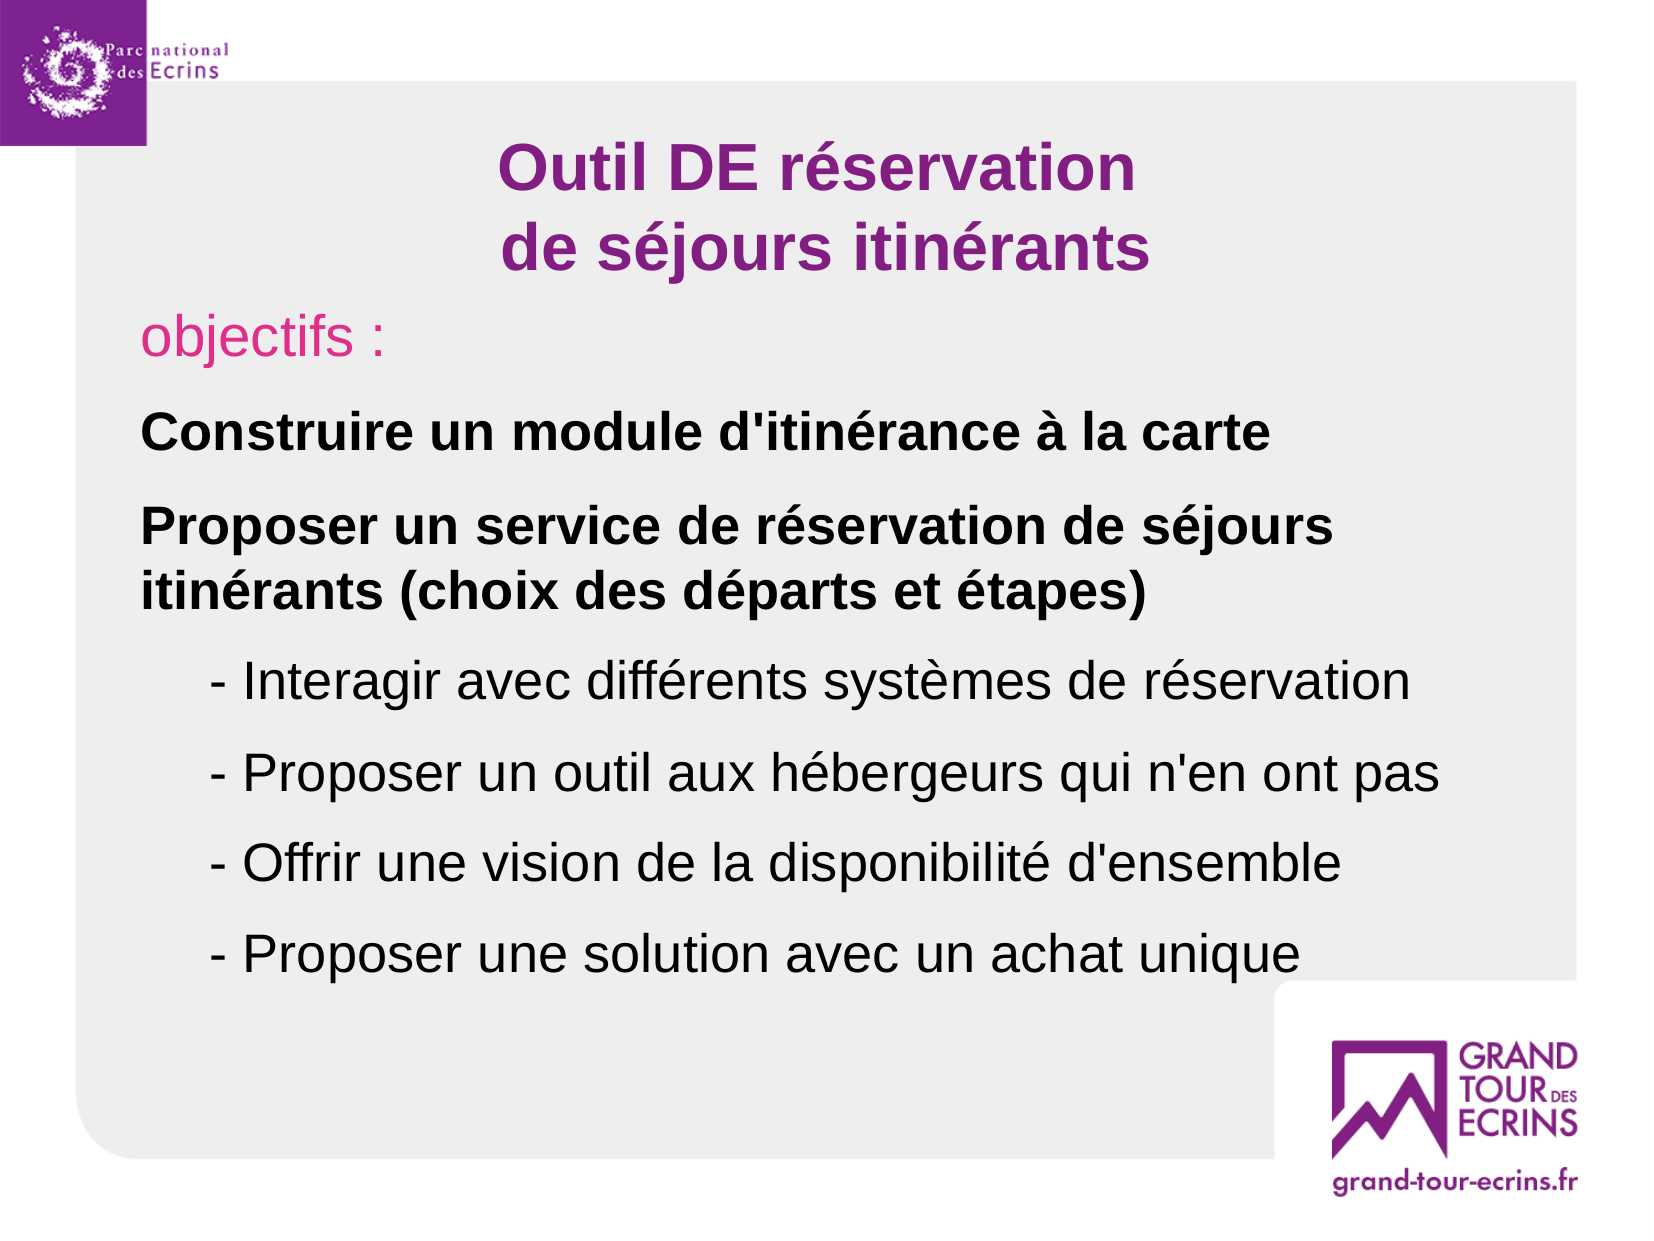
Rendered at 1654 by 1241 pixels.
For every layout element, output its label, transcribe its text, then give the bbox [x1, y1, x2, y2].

list objectifs : Construire un module d'itinérance à la carte Proposer un service de réservation de séjours itinérants (choix des départs et étapes) - Interagir avec différents systèmes de réservation - Proposer un outil aux hébergeurs qui n'en ont pas - Offrir une vision de la disponibilité d'ensemble - Proposer une solution avec un achat unique [53, 290, 1542, 1079]
title Outil DE réservation de séjours itinérants [82, 87, 1571, 320]
picture [0, 0, 1654, 1241]
